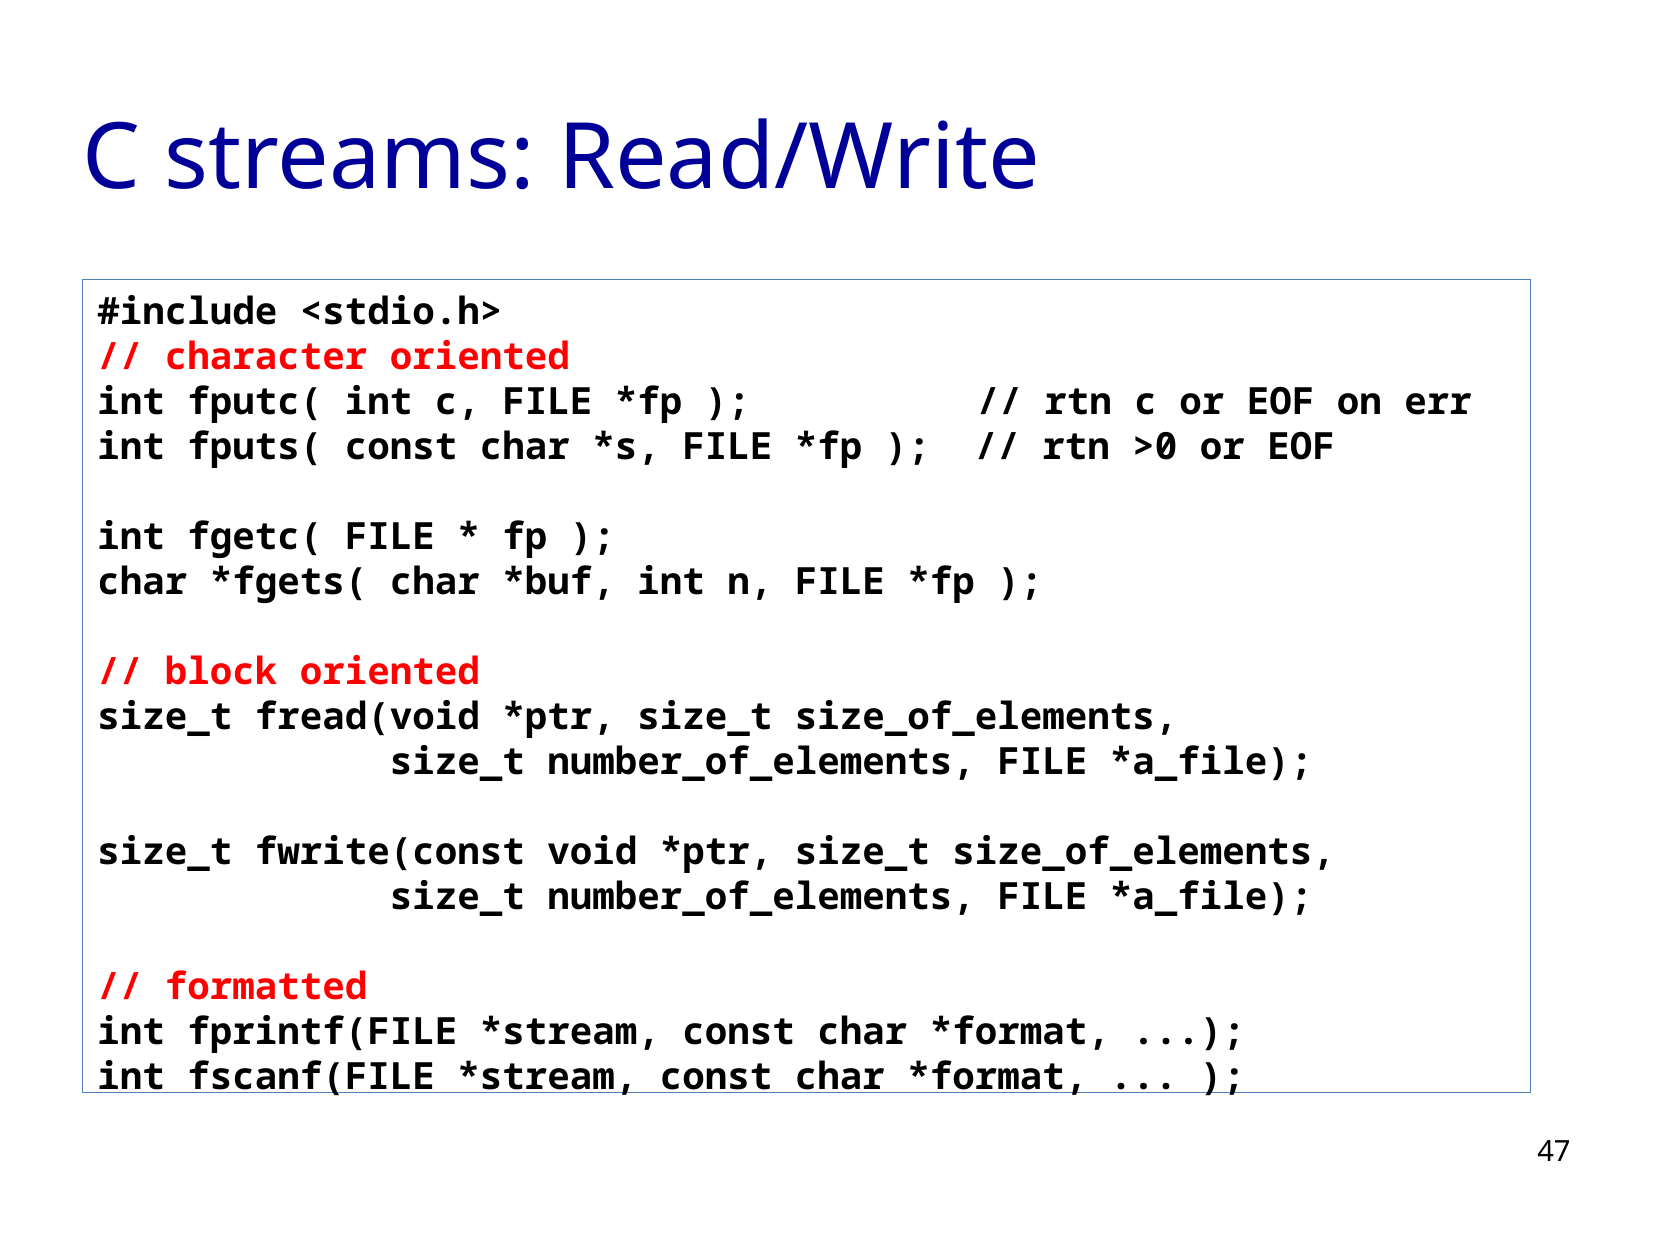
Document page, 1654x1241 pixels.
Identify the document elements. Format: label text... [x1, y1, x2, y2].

text_box #include <stdio.h> // character oriented int fputc( int c, FILE *fp ); // rtn c or EOF on err int fputs( const char *s, FILE *fp ); // rtn >0 or EOF int fgetc( FILE * fp ); char *fgets( char *buf, int n, FILE *fp ); // block oriented size_t fread(void *ptr, size_t size_of_elements, size_t number_of_elements, FILE *a_file); size_t fwrite(const void *ptr, size_t size_of_elements, size_t number_of_elements, FILE *a_file); // formatted int fprintf(FILE *stream, const char *format, ...); int fscanf(FILE *stream, const char *format, ... ); [82, 279, 1531, 1093]
title C streams: Read/Write [82, 49, 1571, 257]
